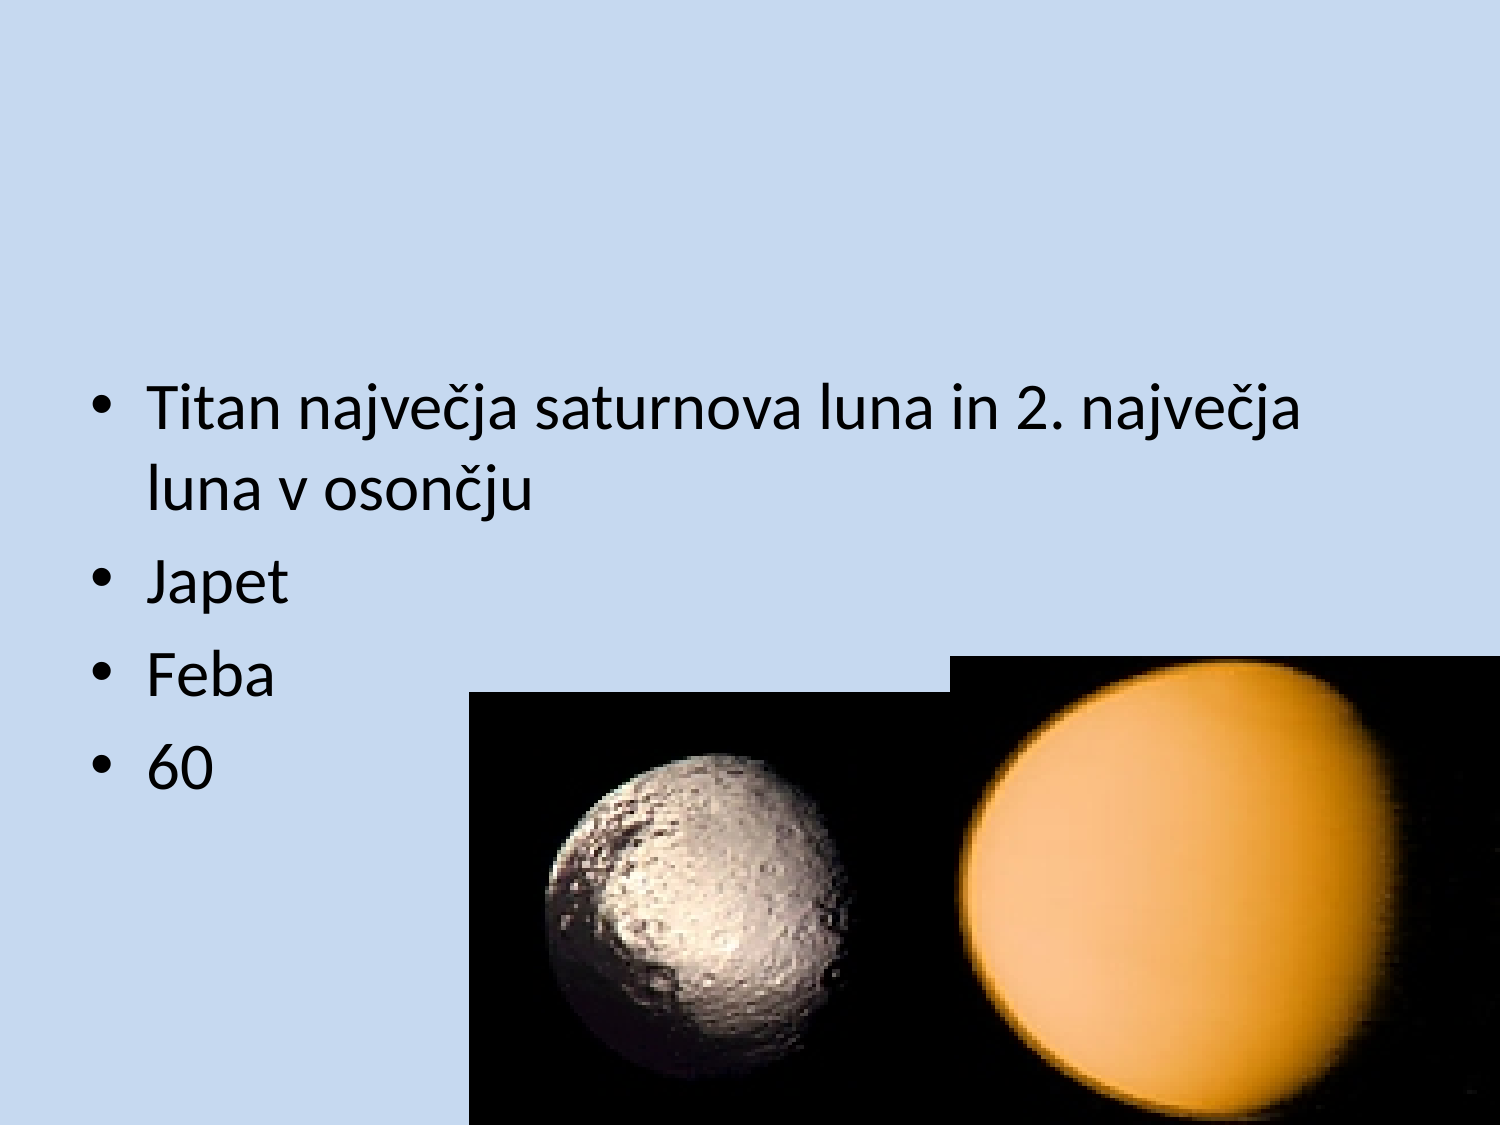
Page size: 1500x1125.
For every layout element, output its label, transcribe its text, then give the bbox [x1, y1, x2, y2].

list Titan največja saturnova luna in 2. največja luna v osončju Japet Feba 60 [75, 262, 1425, 1005]
picture [469, 656, 1500, 1125]
